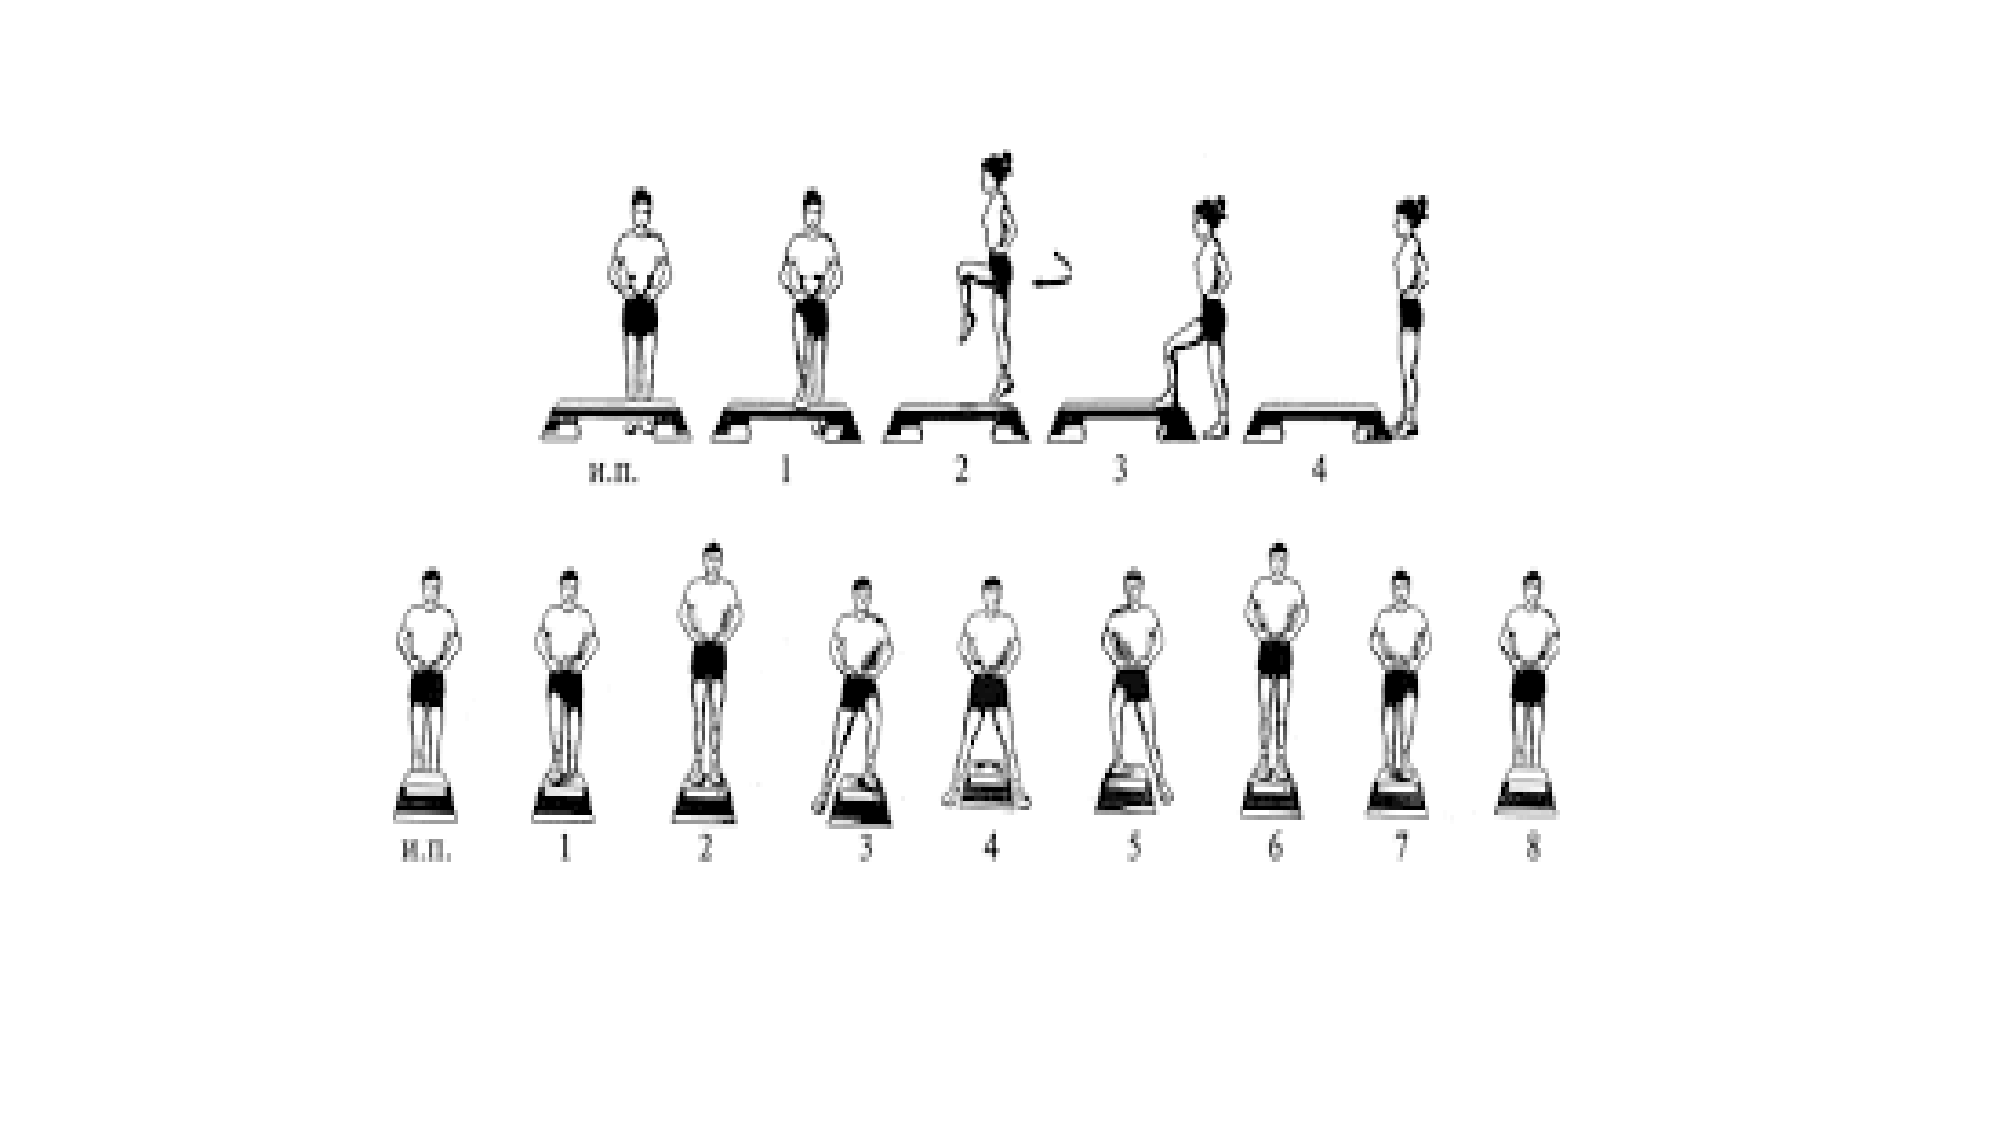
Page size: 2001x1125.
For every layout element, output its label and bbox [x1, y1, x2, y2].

picture [393, 149, 1560, 886]
